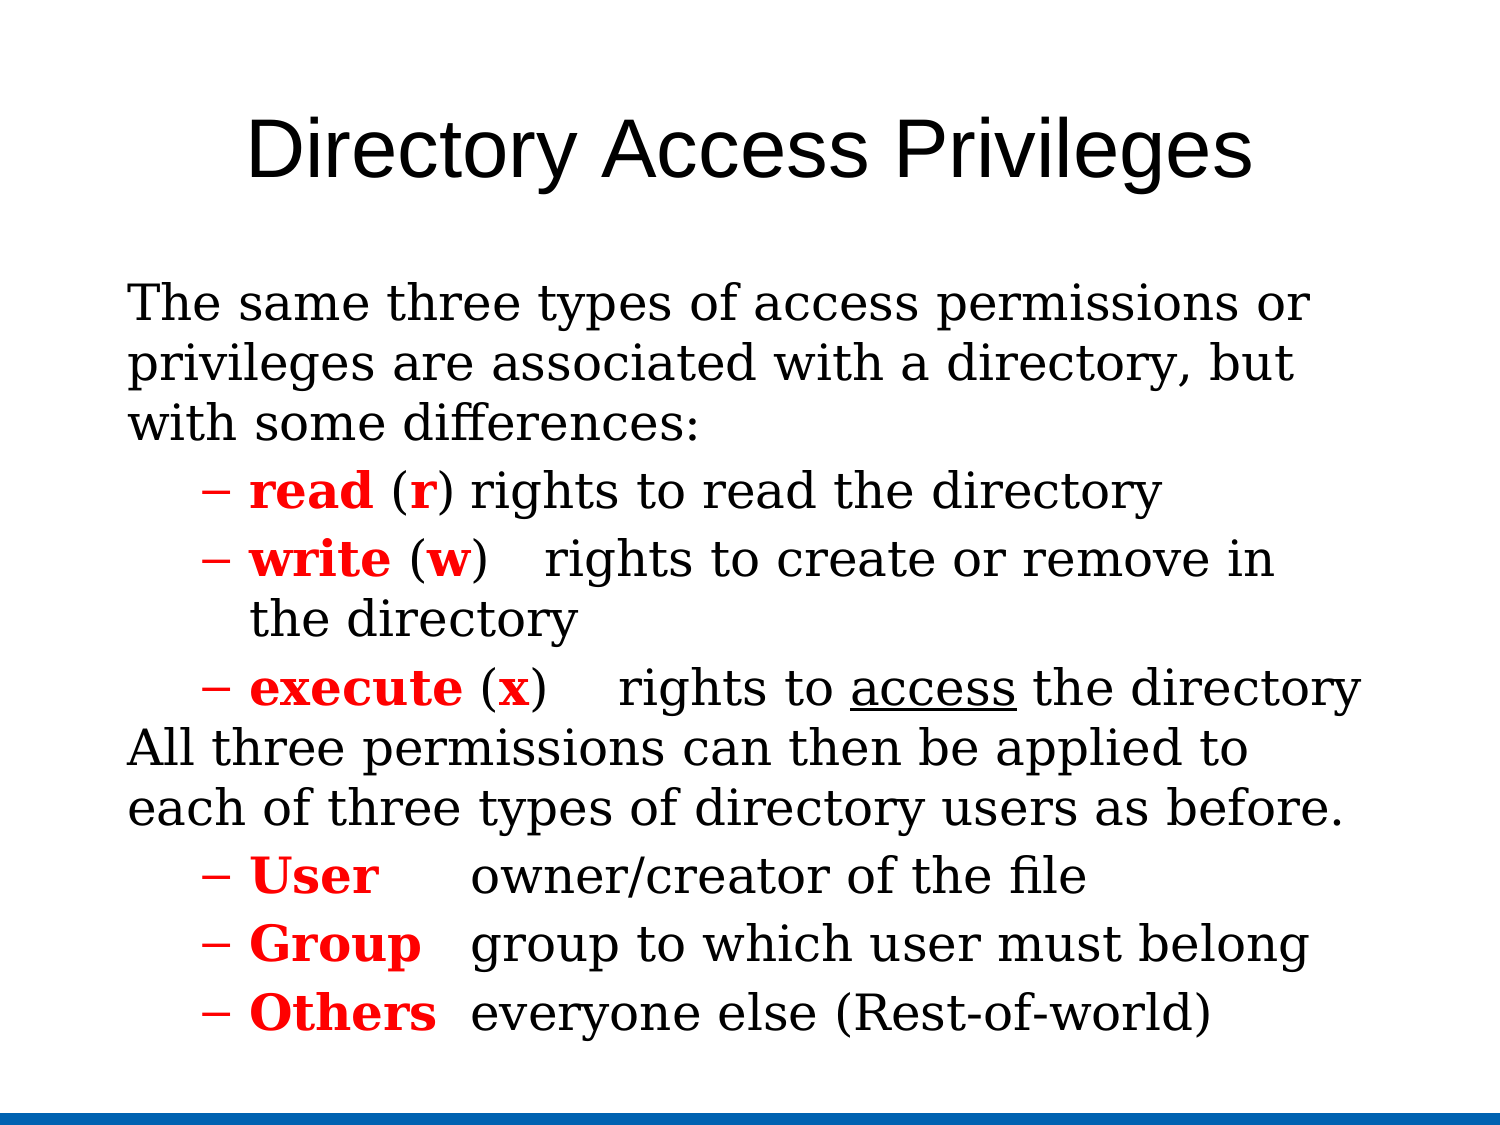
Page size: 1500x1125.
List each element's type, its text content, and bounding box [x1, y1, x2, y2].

title Directory Access Privileges [112, 62, 1388, 225]
list The same three types of access permissions or privileges are associated with a directory, but with some differences: read (r) rights to read the directory write (w) rights to create or remove in the directory execute (x) rights to access the directory All three permissions can then be applied to each of three types of directory users as before. User owner/creator of the file Group group to which user must belong Others everyone else (Rest-of-world) [112, 262, 1388, 1063]
